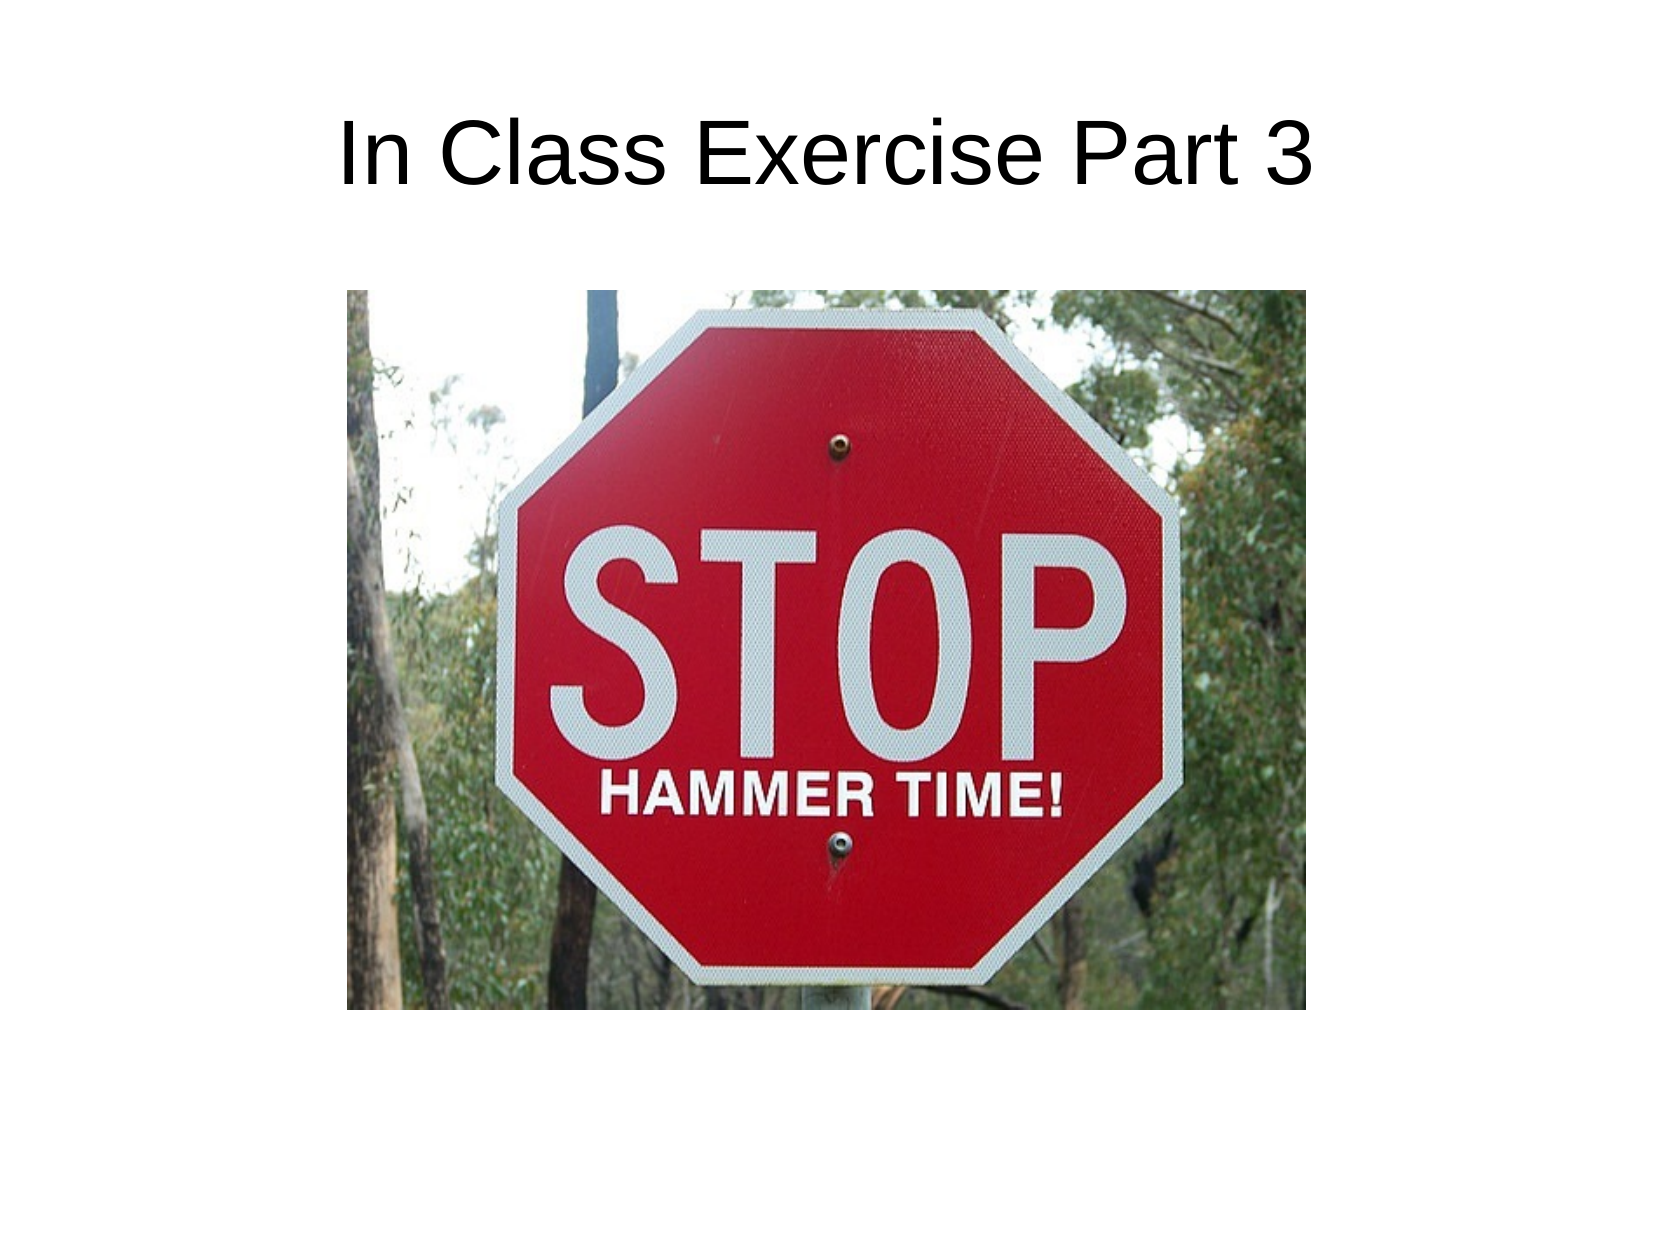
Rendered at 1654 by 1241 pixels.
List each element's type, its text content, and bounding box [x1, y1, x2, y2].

picture [347, 290, 1306, 1010]
title In Class Exercise Part 3 [82, 49, 1571, 257]
